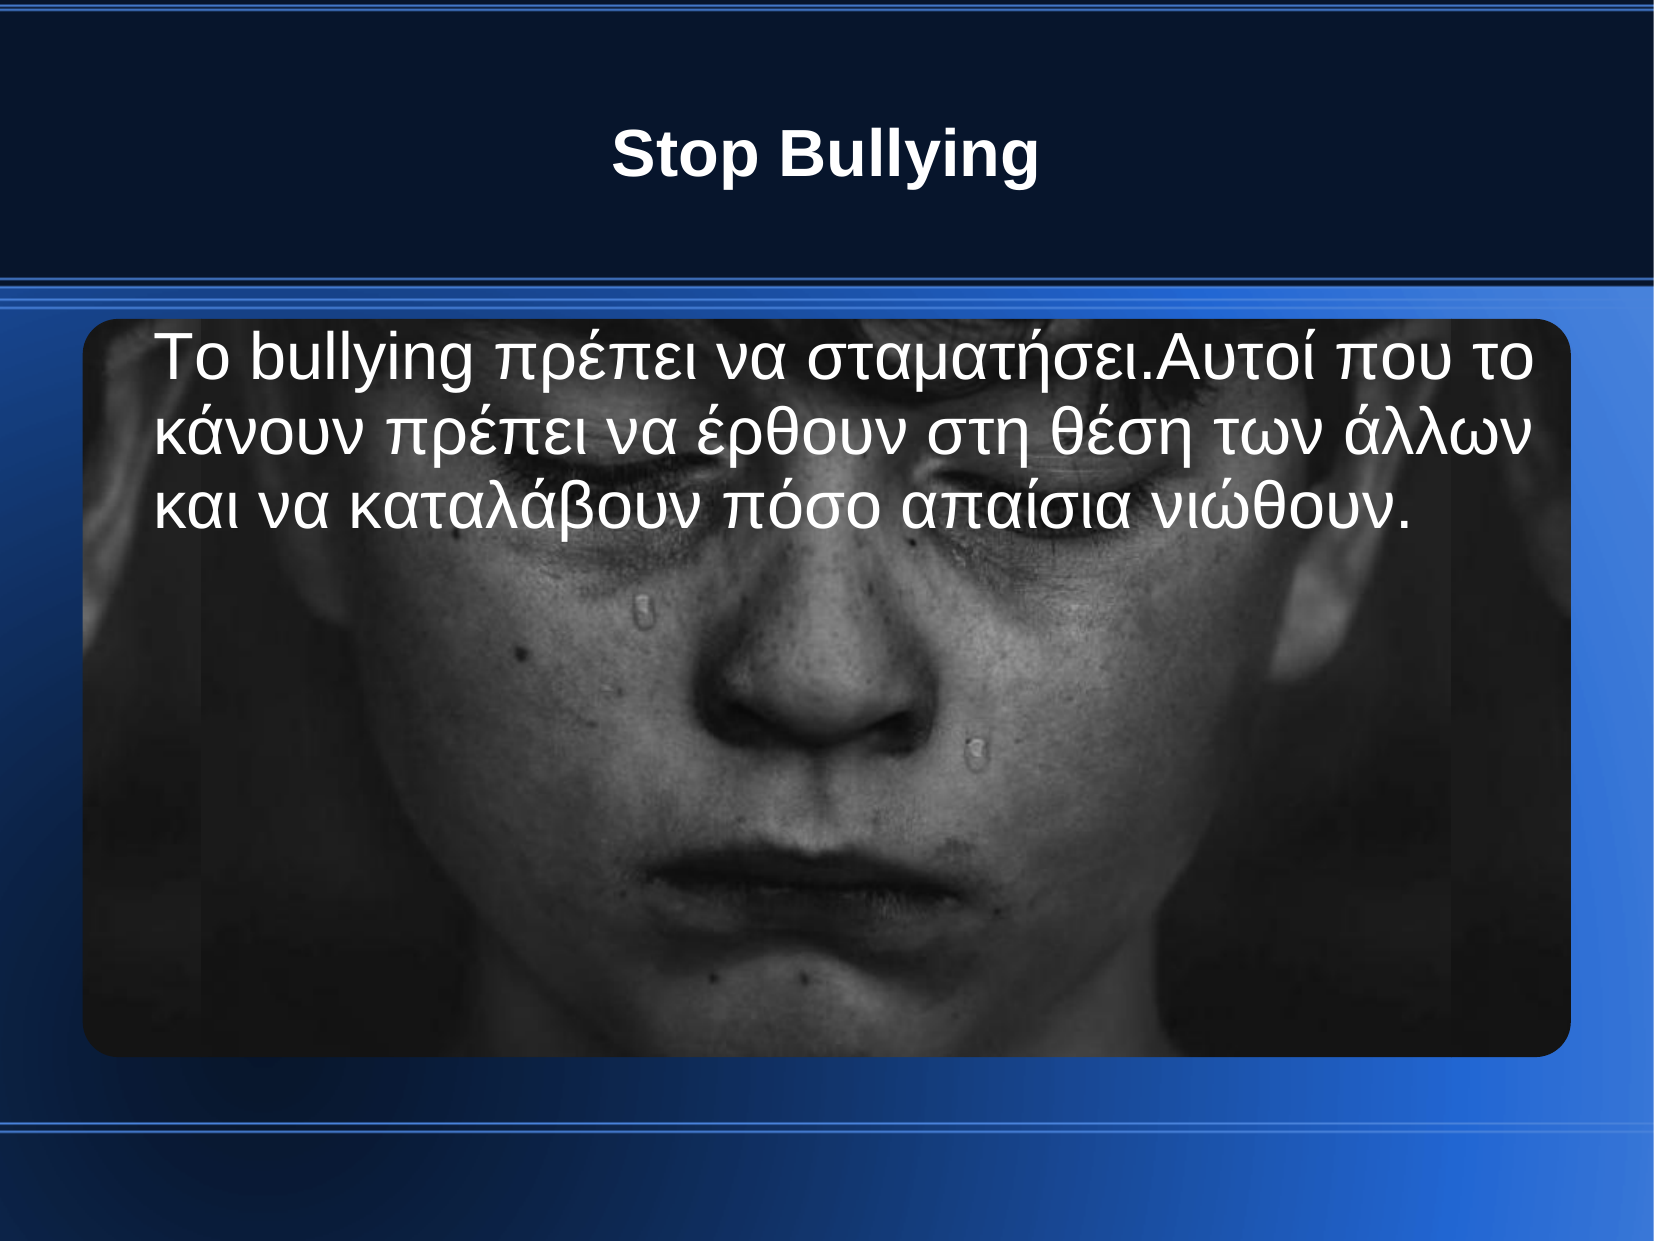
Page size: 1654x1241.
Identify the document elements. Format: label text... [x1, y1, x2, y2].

list Το bullying πρέπει να σταματήσει.Αυτοί που το κάνουν πρέπει να έρθουν στη θέση των άλλων και να καταλάβουν πόσο απαίσια νιώθουν. [82, 318, 1571, 1058]
title Stop Bullying [82, 49, 1571, 257]
picture [0, 0, 1654, 1241]
